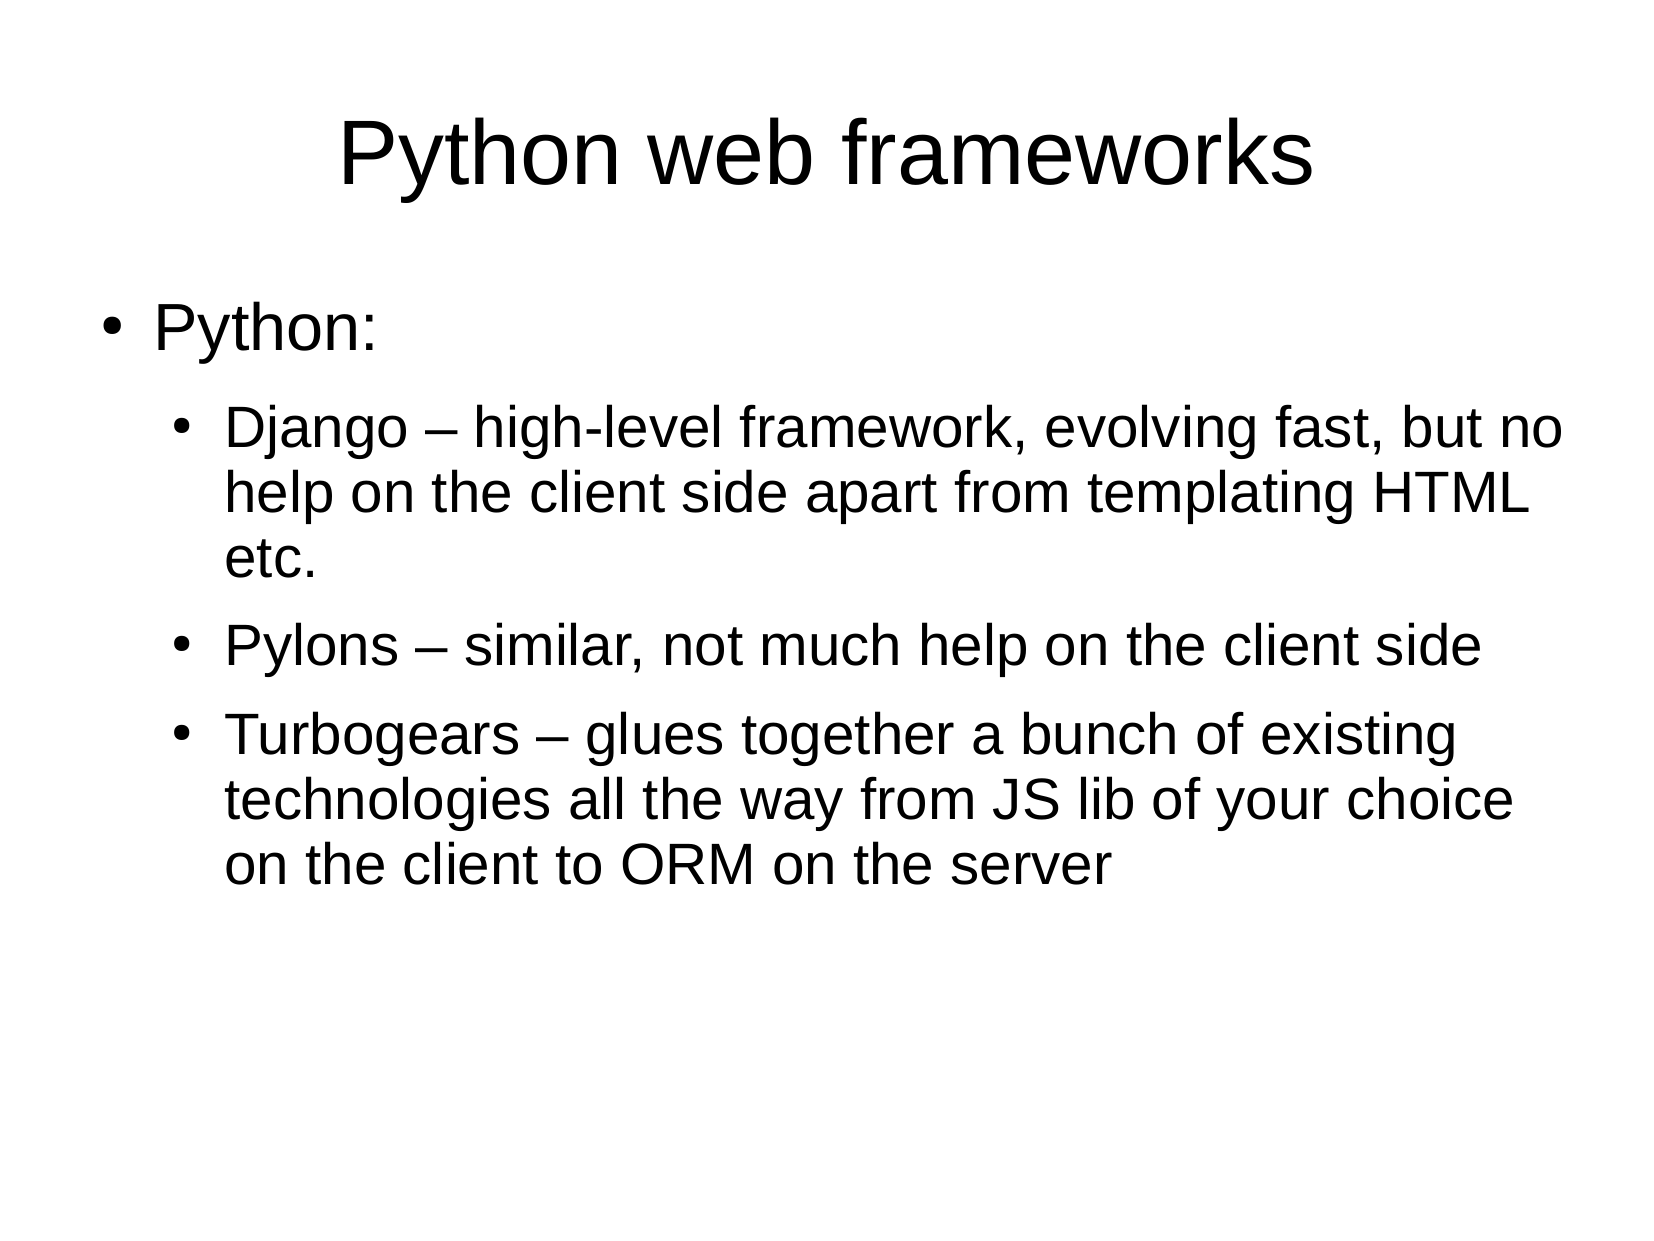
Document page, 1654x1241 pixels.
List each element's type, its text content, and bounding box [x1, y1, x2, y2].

title Python web frameworks [82, 56, 1571, 250]
list Python: Django – high-level framework, evolving fast, but no help on the client side apart from templating HTML etc. Pylons – similar, not much help on the client side Turbogears – glues together a bunch of existing technologies all the way from JS lib of your choice on the client to ORM on the server [82, 290, 1571, 1127]
